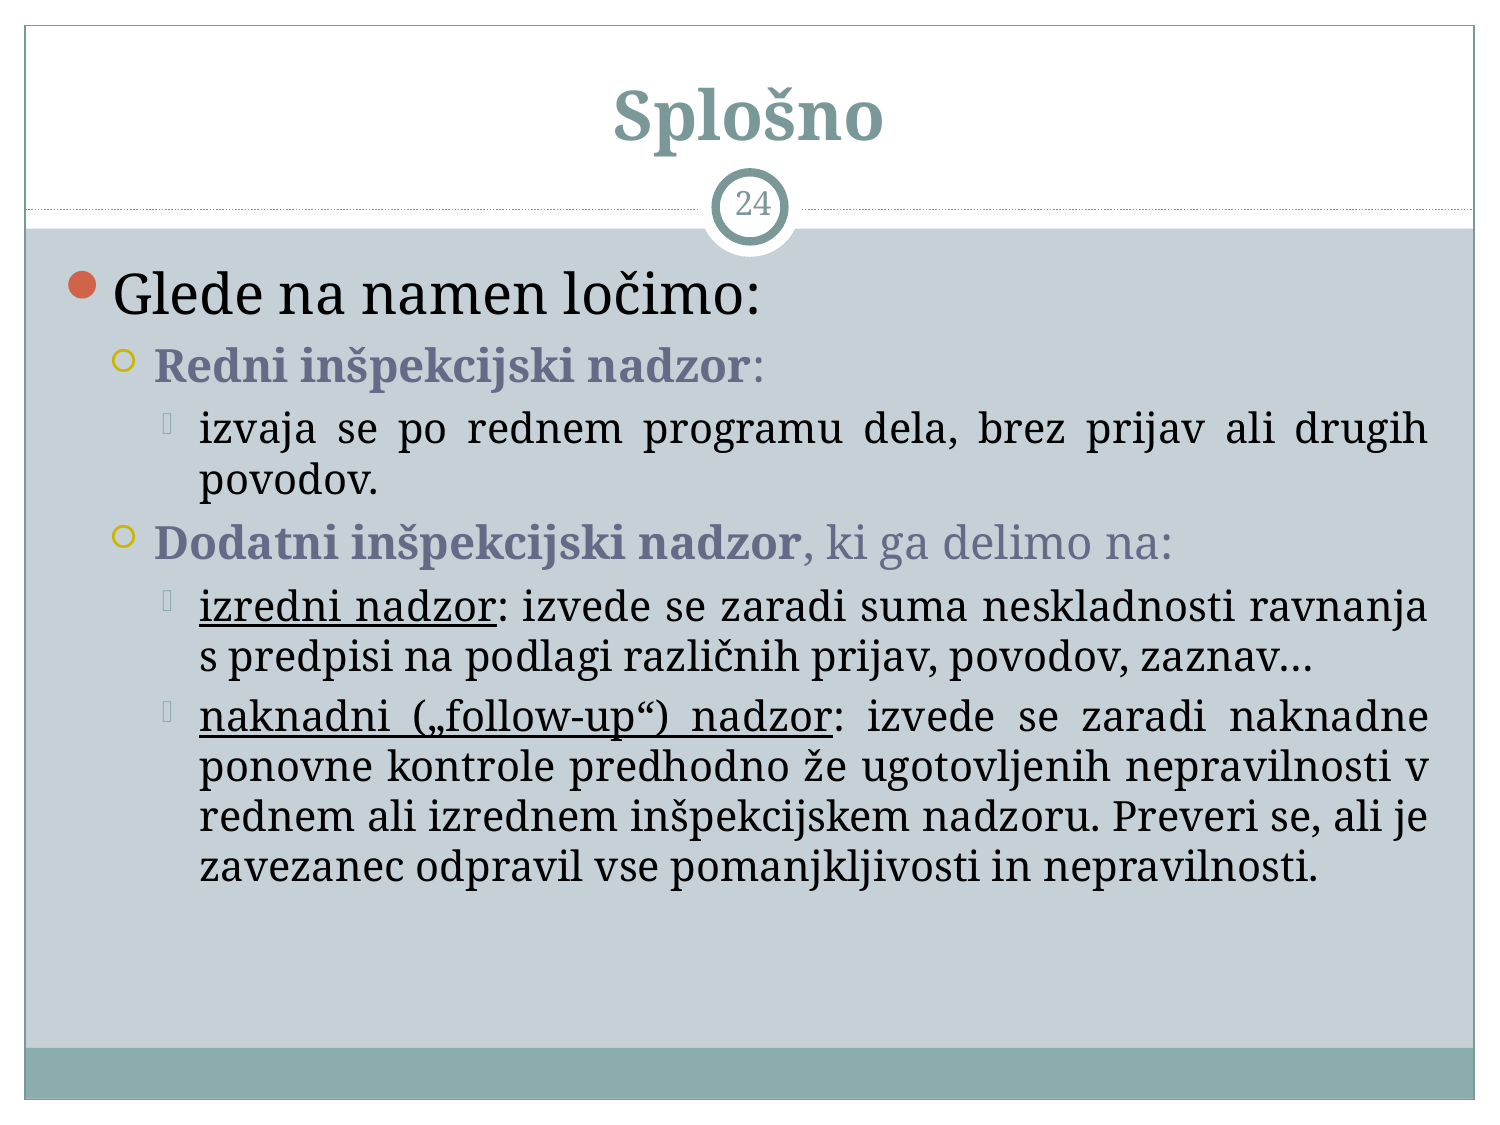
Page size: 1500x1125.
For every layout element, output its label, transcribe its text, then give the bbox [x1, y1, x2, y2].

list Glede na namen ločimo: Redni inšpekcijski nadzor: izvaja se po rednem programu dela, brez prijav ali drugih povodov. Dodatni inšpekcijski nadzor, ki ga delimo na: izredni nadzor: izvede se zaradi suma neskladnosti ravnanja s predpisi na podlagi različnih prijav, povodov, zaznav… naknadni („follow-up“) nadzor: izvede se zaradi naknadne ponovne kontrole predhodno že ugotovljenih nepravilnosti v rednem ali izrednem inšpekcijskem nadzoru. Preveri se, ali je zavezanec odpravil vse pomanjkljivosti in nepravilnosti. [49, 250, 1445, 1071]
title Splošno [49, 37, 1450, 162]
text_box <number> [715, 168, 791, 241]
